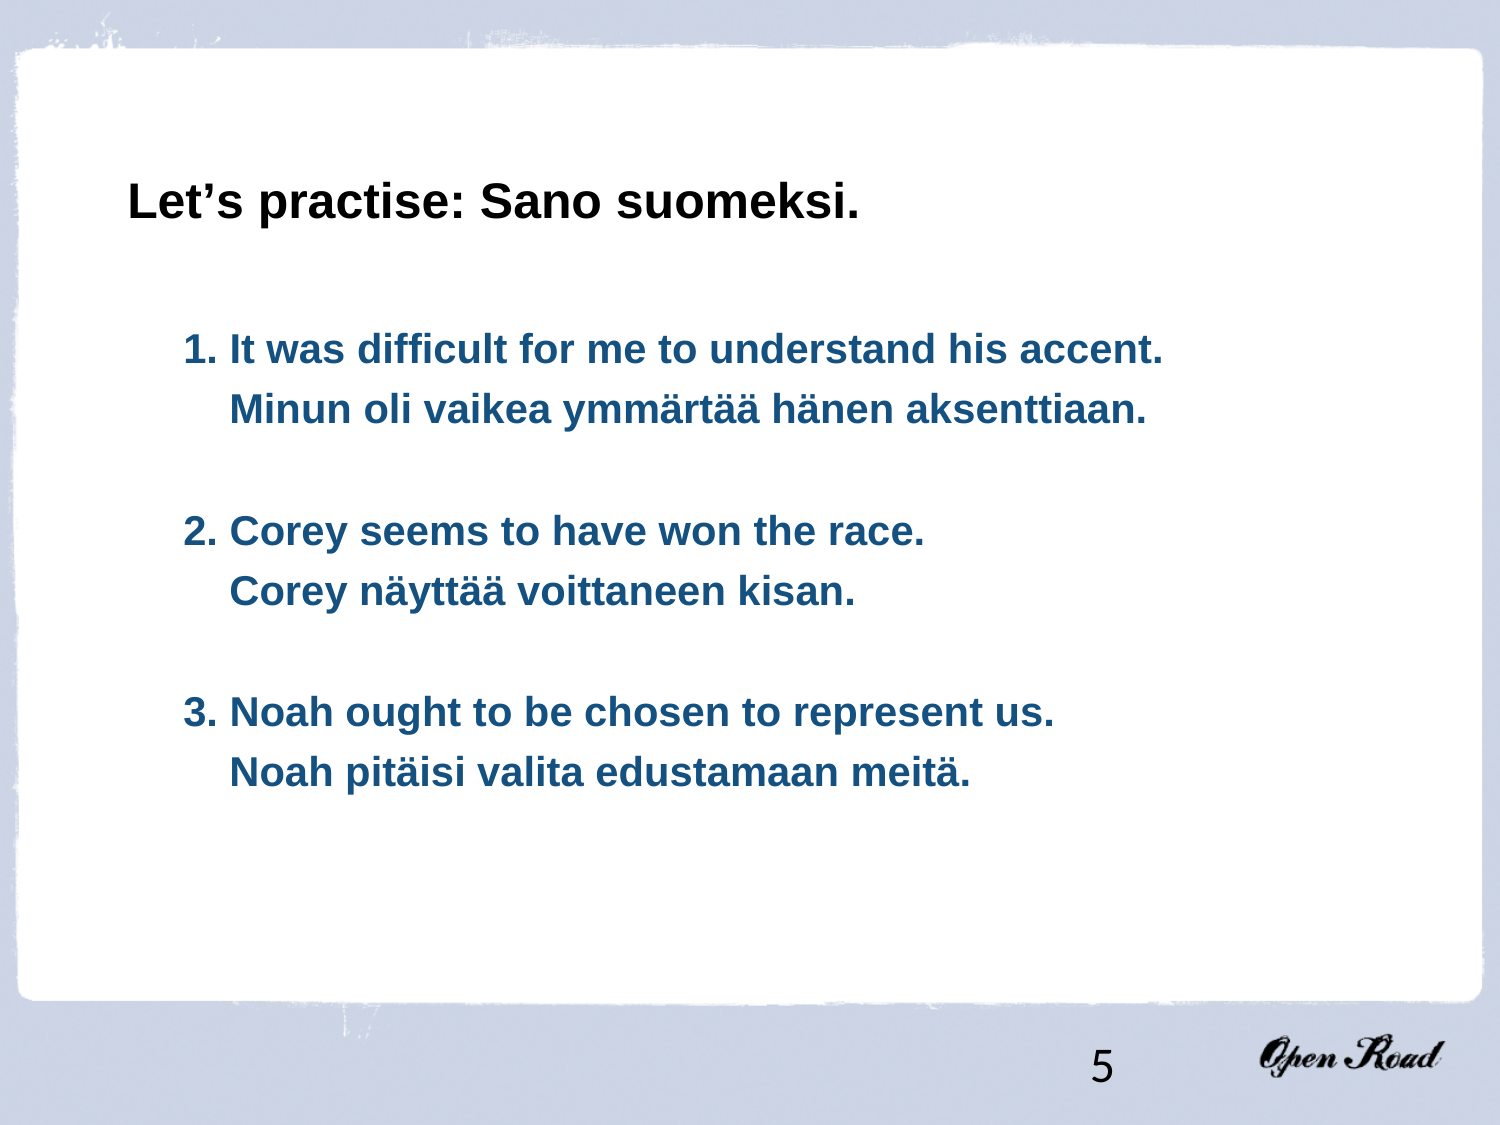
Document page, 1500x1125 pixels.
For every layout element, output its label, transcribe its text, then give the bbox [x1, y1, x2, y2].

list 1. It was difficult for me to understand his accent. Minun oli vaikea ymmärtää hänen aksenttiaan. 2. Corey seems to have won the race. Corey näyttää voittaneen kisan. 3. Noah ought to be chosen to represent us. Noah pitäisi valita edustamaan meitä. [112, 314, 1436, 870]
title Let’s practise: Sano suomeksi. [112, 160, 1388, 293]
